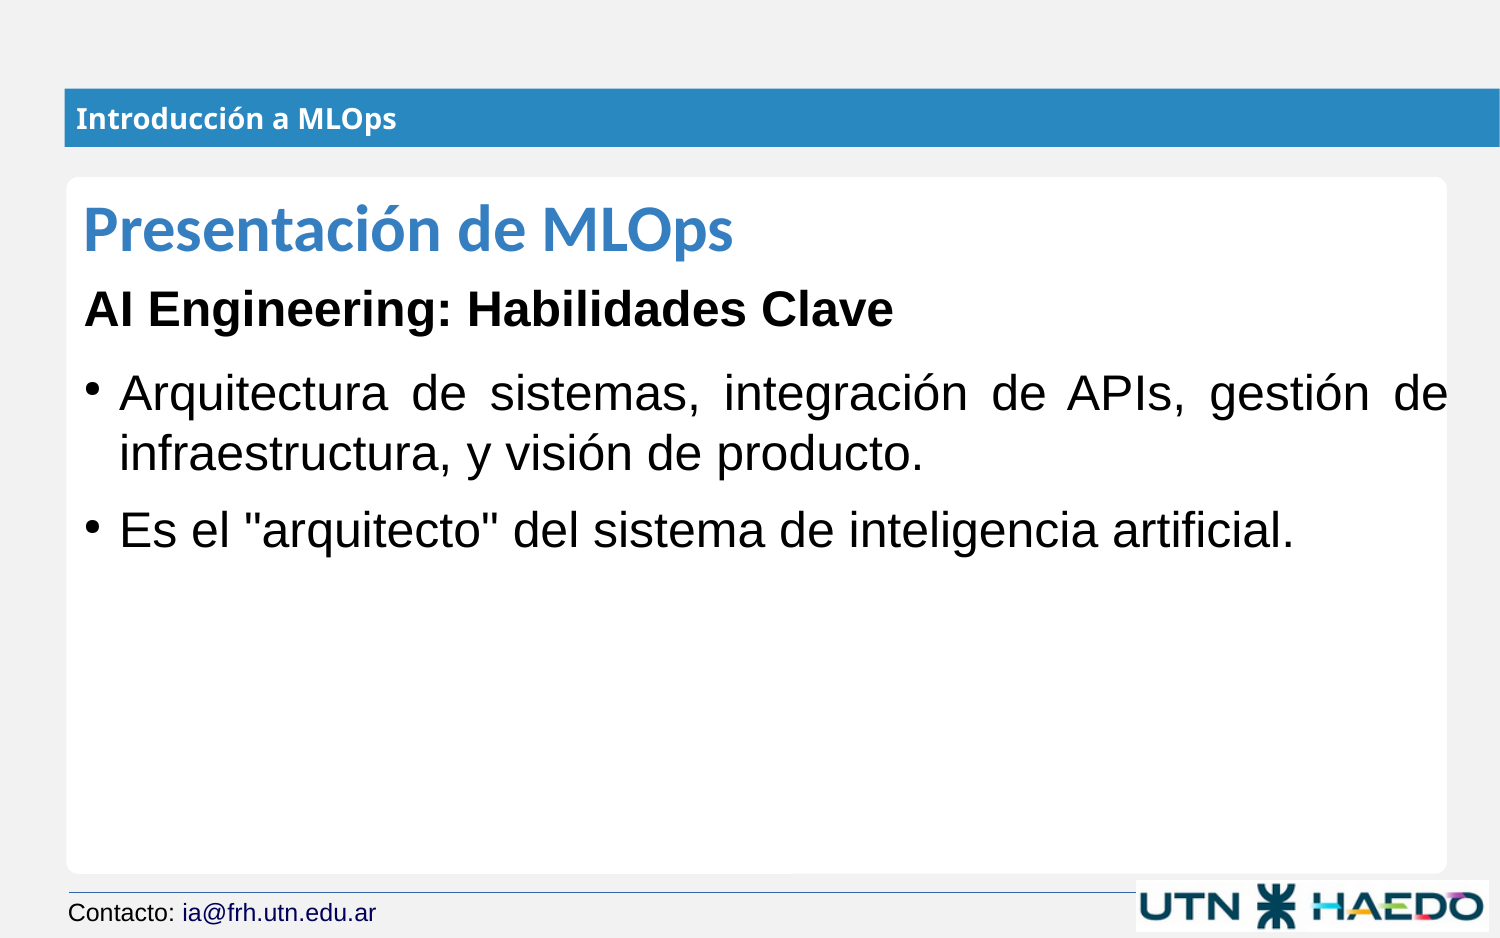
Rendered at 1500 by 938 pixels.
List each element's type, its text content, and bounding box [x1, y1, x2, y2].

text_box Presentación de MLOps AI Engineering: Habilidades Clave Arquitectura de sistemas, integración de APIs, gestión de infraestructura, y visión de producto. Es el "arquitecto" del sistema de inteligencia artificial. [68, 177, 1465, 874]
picture [1136, 880, 1489, 932]
text_box Introducción a MLOps [64, 88, 1500, 147]
